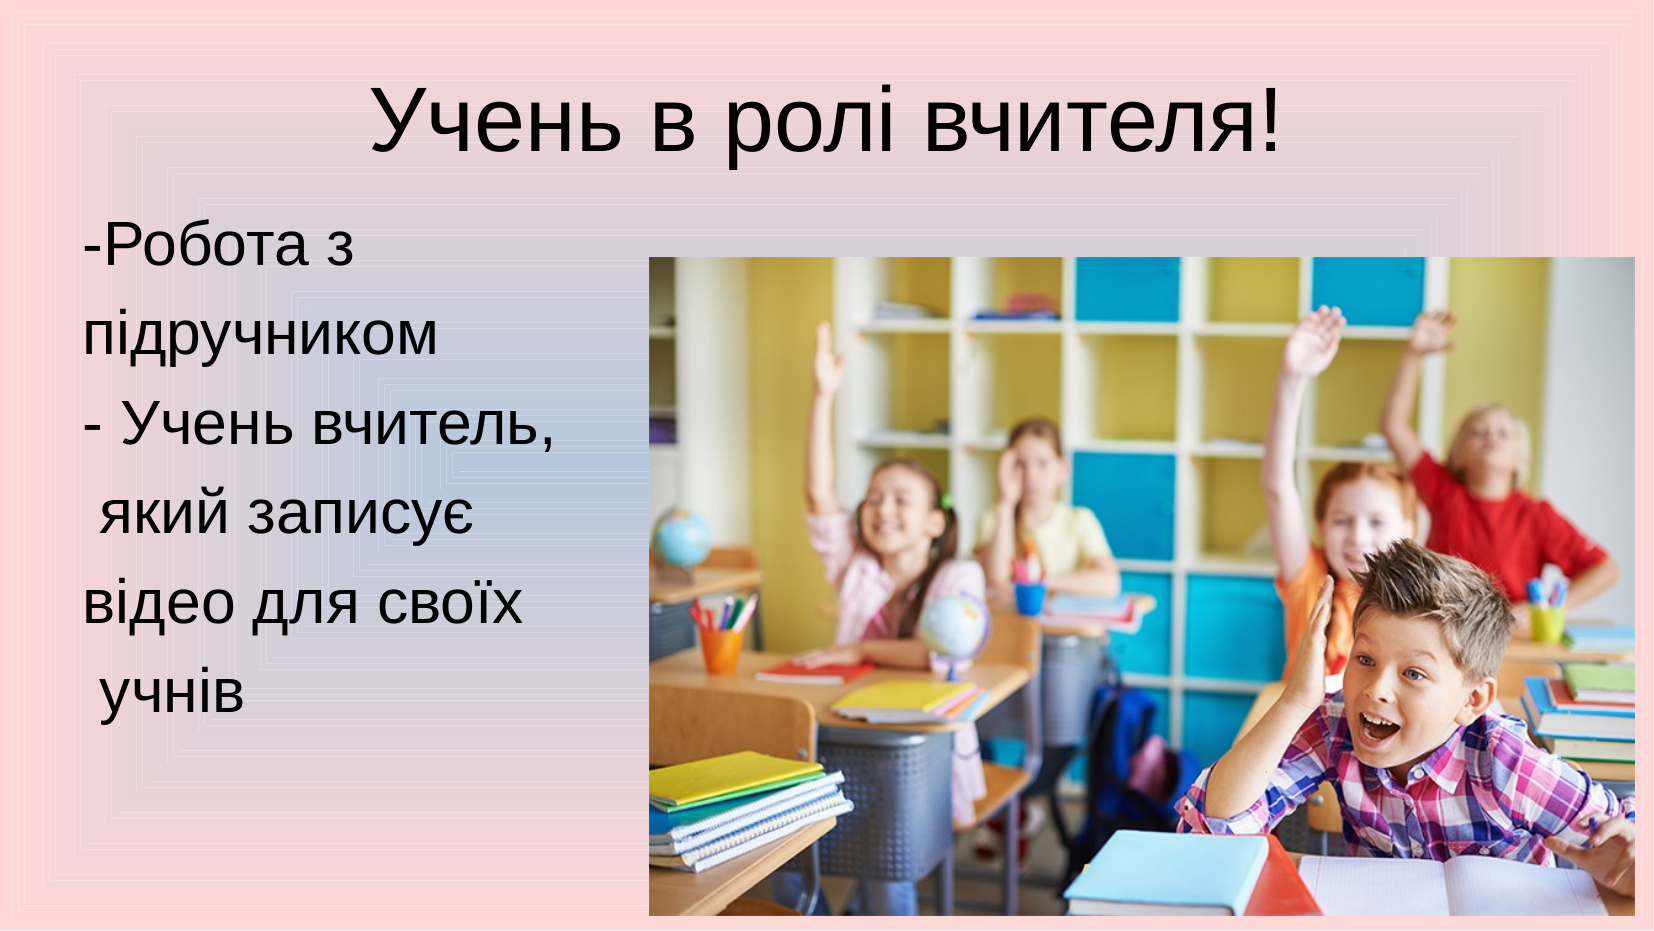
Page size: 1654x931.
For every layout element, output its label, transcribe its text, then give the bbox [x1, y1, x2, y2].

title Учень в ролі вчителя! [82, 37, 1571, 193]
list -Робота з підручником - Учень вчитель, який записує відео для своїх учнів [82, 217, 1571, 758]
picture [649, 257, 1635, 916]
